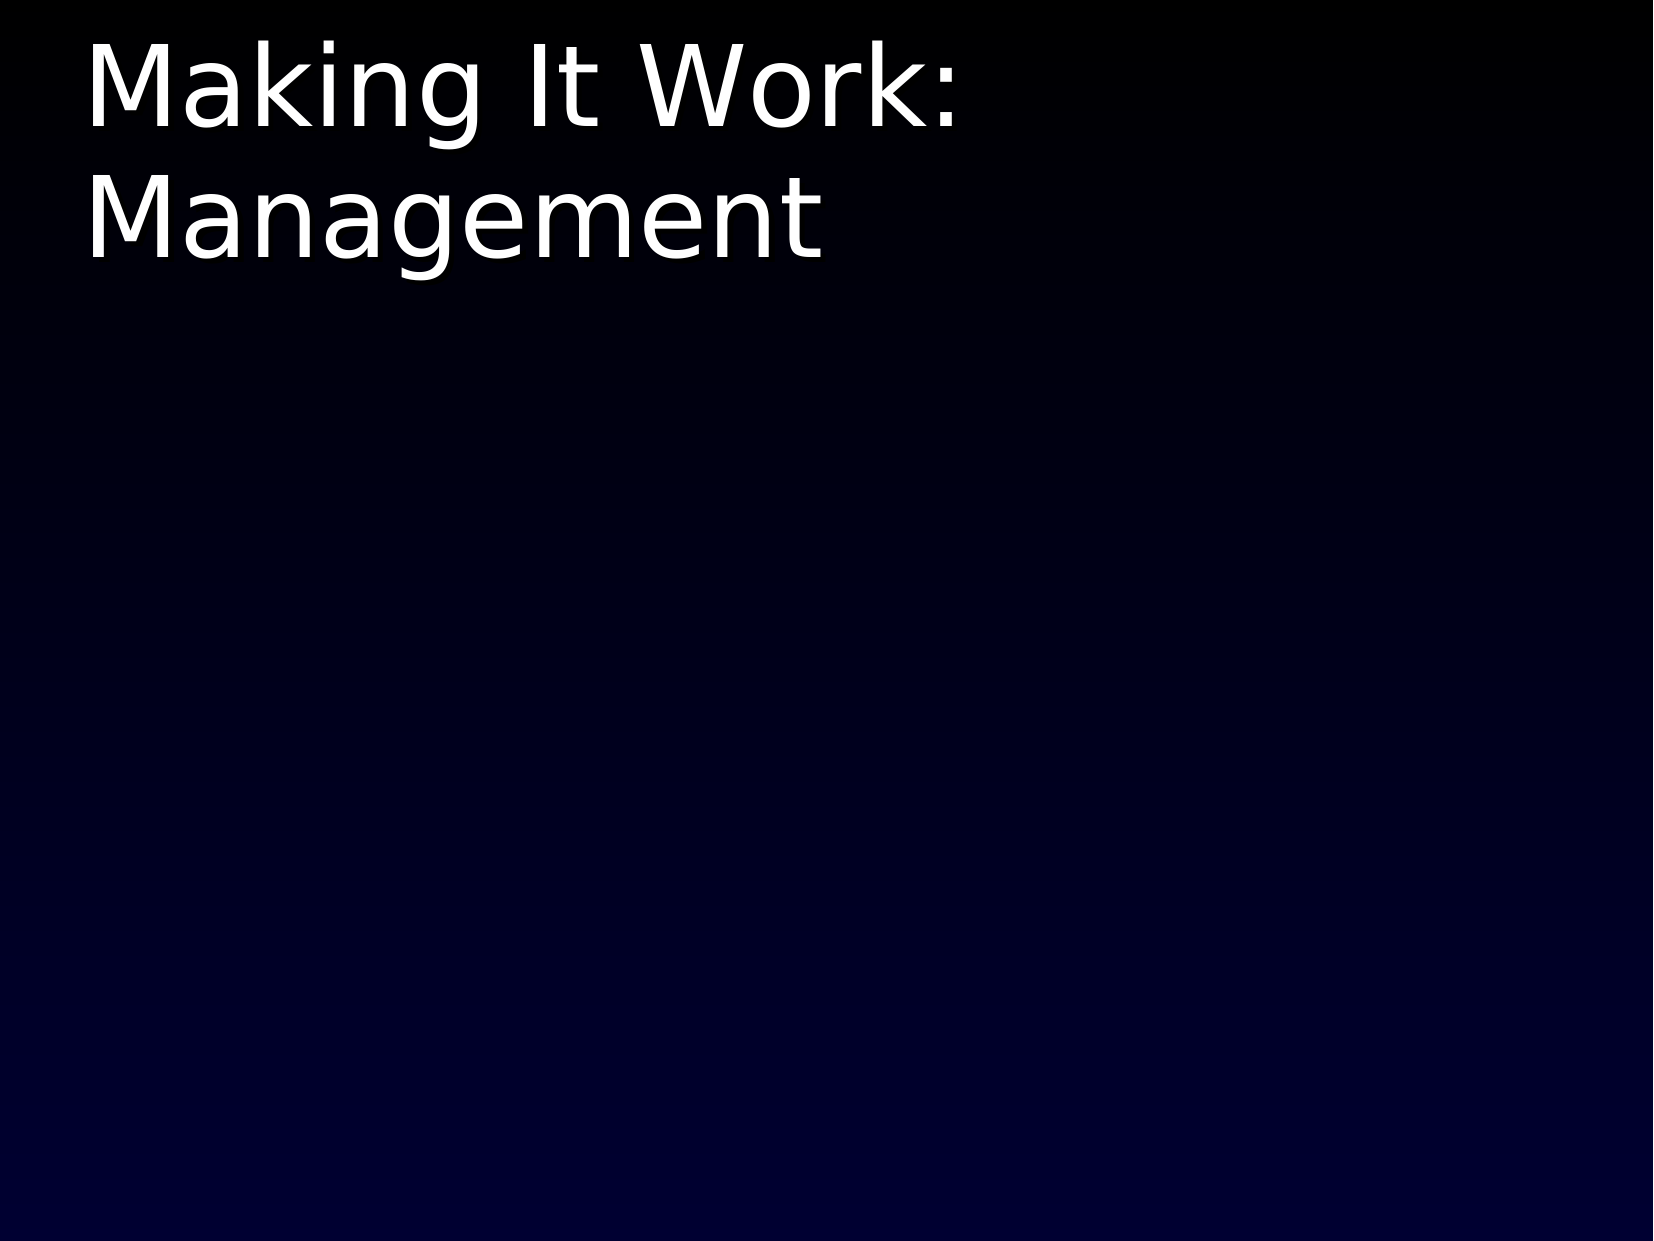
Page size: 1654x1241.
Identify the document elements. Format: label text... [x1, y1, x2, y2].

title Making It Work: Management [82, 21, 1571, 285]
